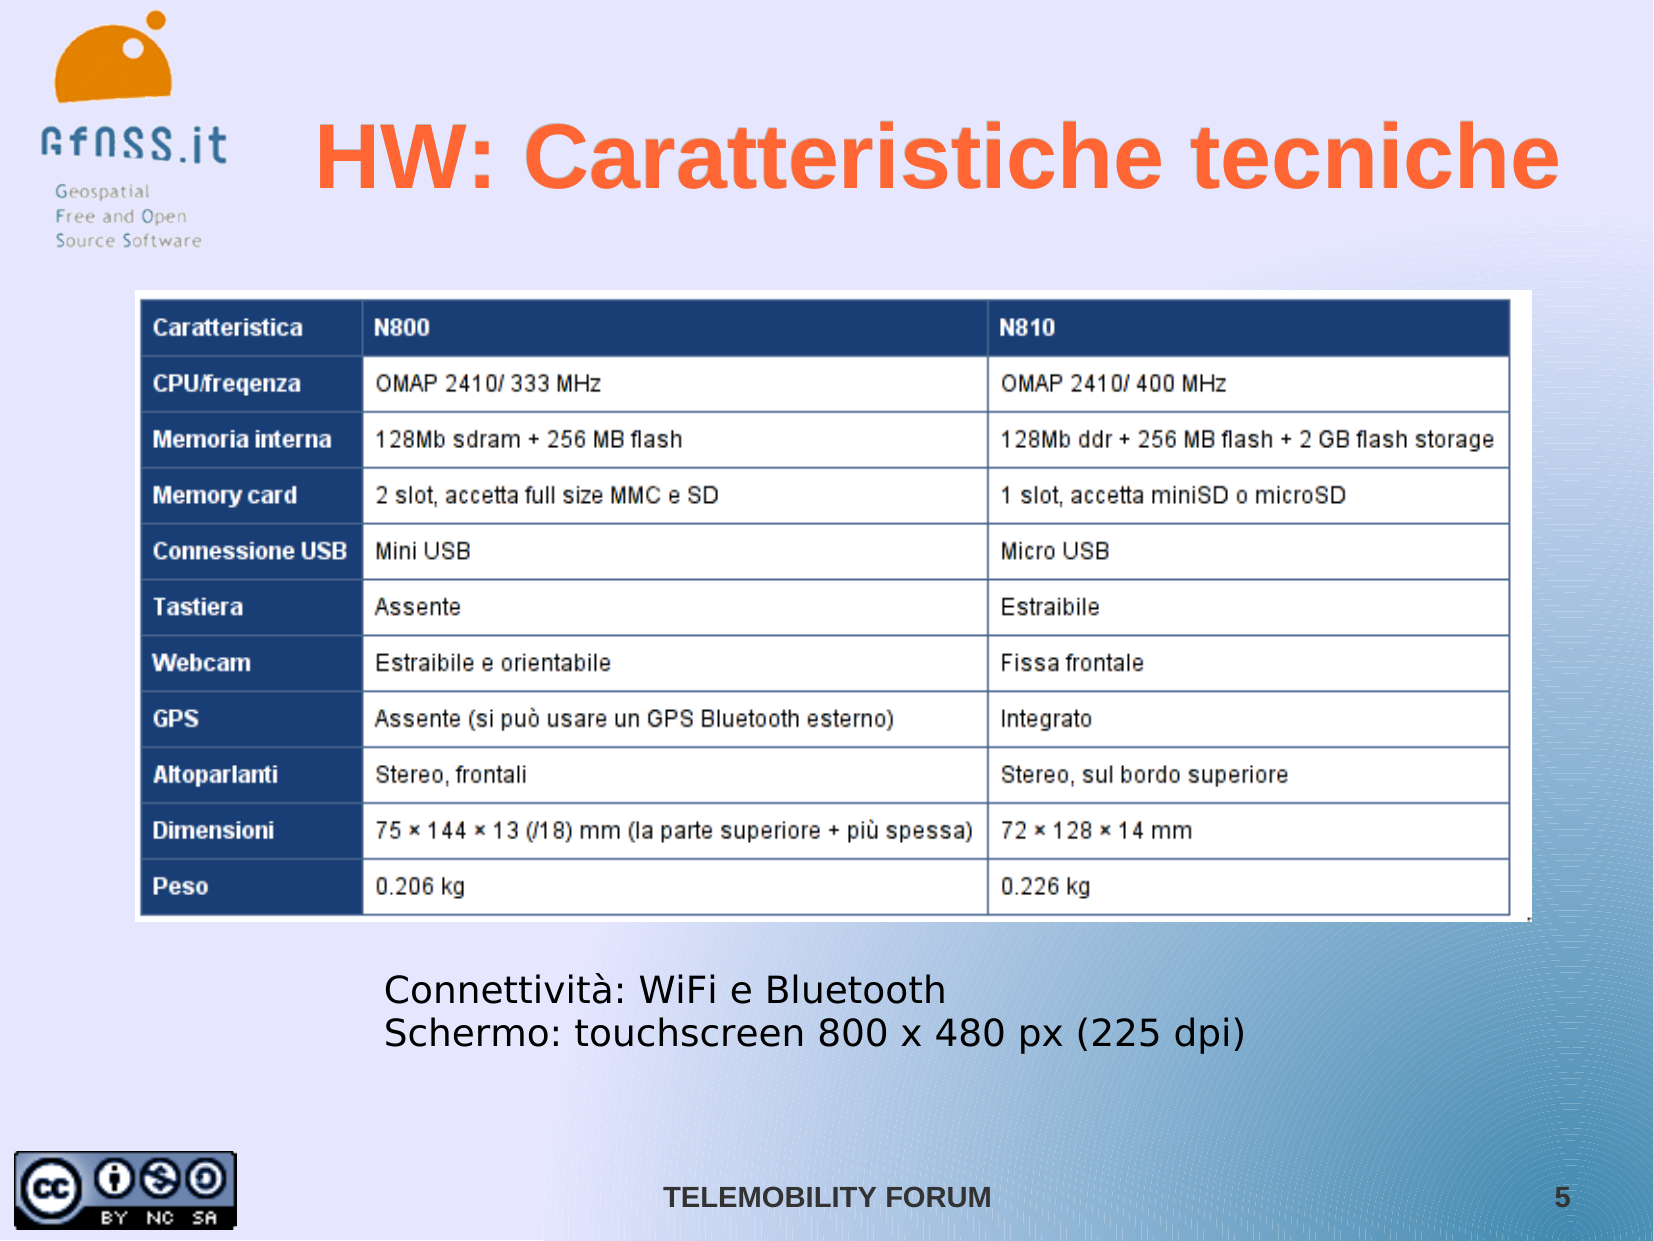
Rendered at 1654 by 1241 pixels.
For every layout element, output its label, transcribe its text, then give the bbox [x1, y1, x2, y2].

picture [14, 1151, 237, 1230]
title HW: Caratteristiche tecniche [289, 60, 1589, 253]
picture [135, 290, 1532, 922]
picture [0, 1, 254, 266]
text_box Connettività: WiFi e Bluetooth Schermo: touchscreen 800 x 480 px (225 dpi) [369, 961, 1247, 1063]
